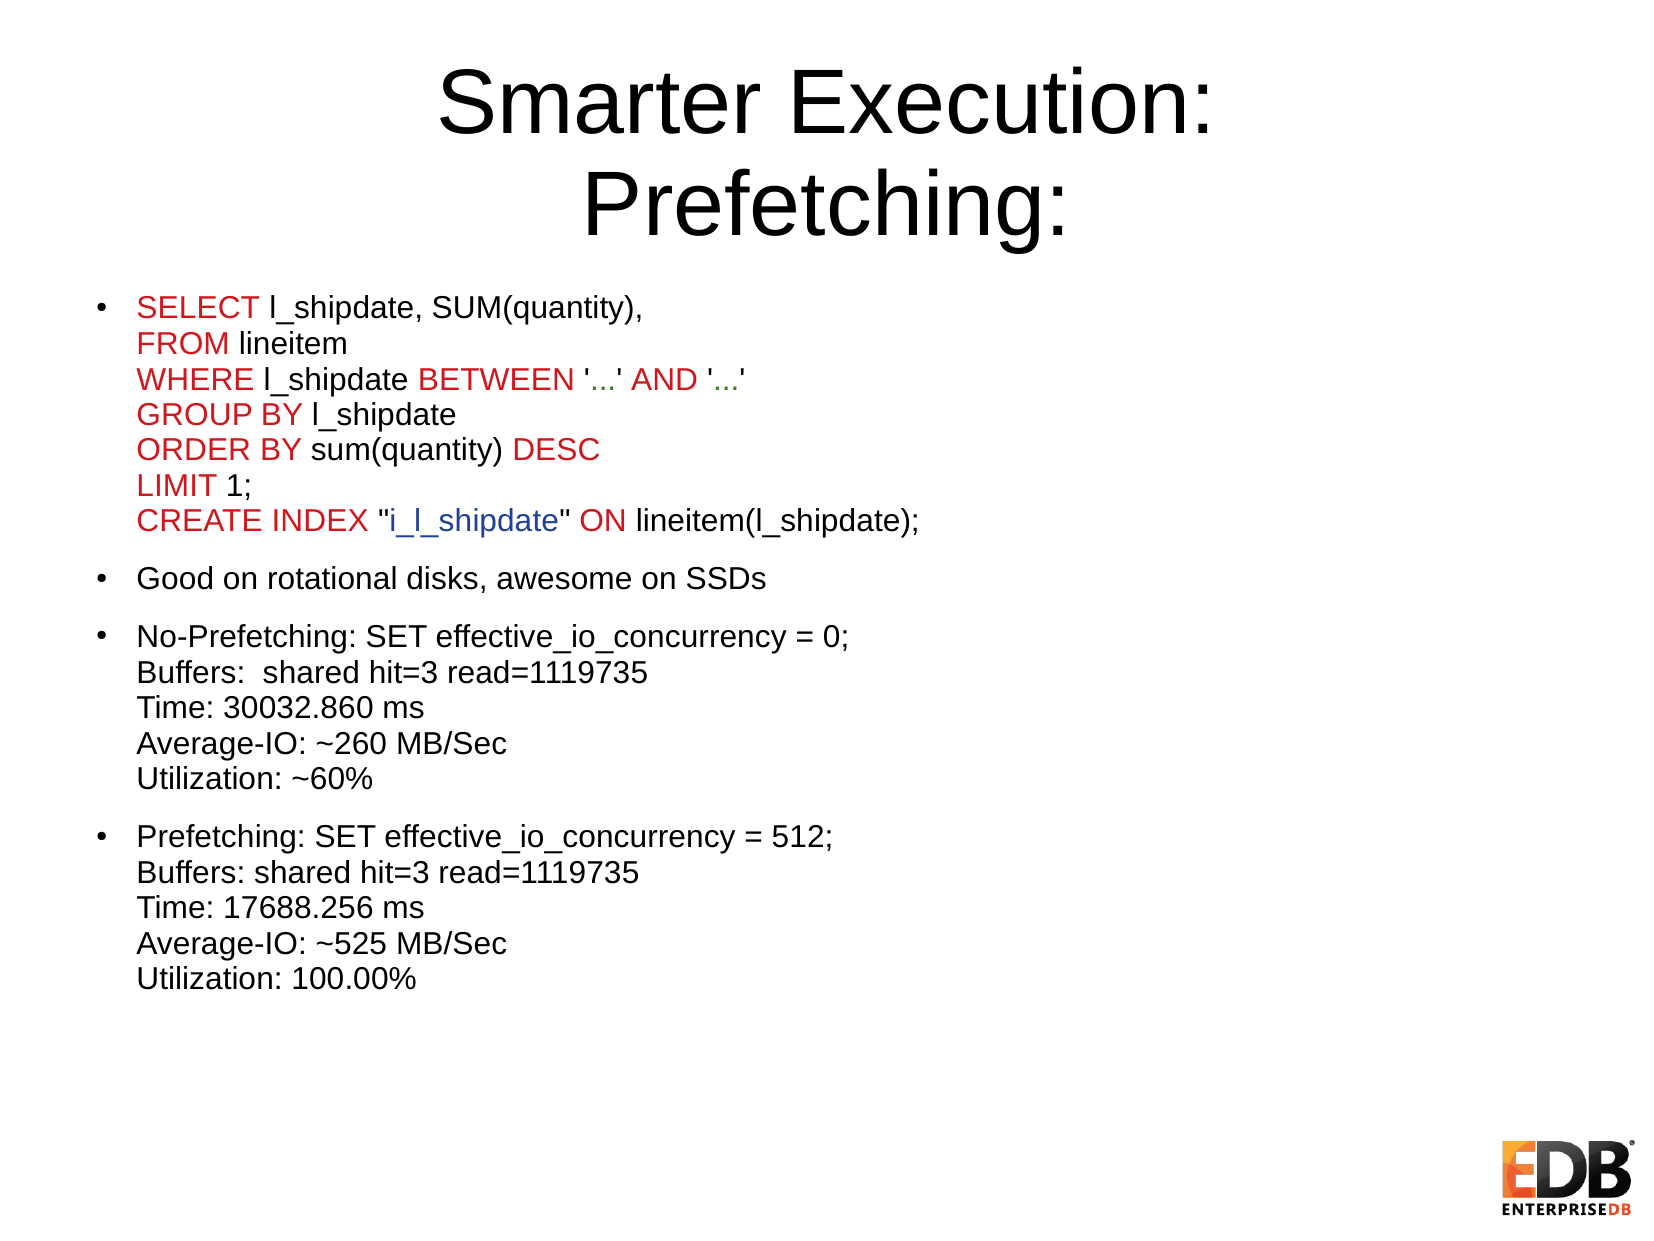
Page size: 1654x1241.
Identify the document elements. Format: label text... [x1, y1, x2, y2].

list SELECT l_shipdate, SUM(quantity), FROM lineitem WHERE l_shipdate BETWEEN '...' AND '...' GROUP BY l_shipdate ORDER BY sum(quantity) DESC LIMIT 1; CREATE INDEX "i_l_shipdate" ON lineitem(l_shipdate); Good on rotational disks, awesome on SSDs No-Prefetching: SET effective_io_concurrency = 0; Buffers: shared hit=3 read=1119735 Time: 30032.860 ms Average-IO: ~260 MB/Sec Utilization: ~60% Prefetching: SET effective_io_concurrency = 512; Buffers: shared hit=3 read=1119735 Time: 17688.256 ms Average-IO: ~525 MB/Sec Utilization: 100.00% [82, 290, 1571, 1096]
picture [1500, 1136, 1636, 1216]
title Smarter Execution: Prefetching: [82, 49, 1571, 257]
